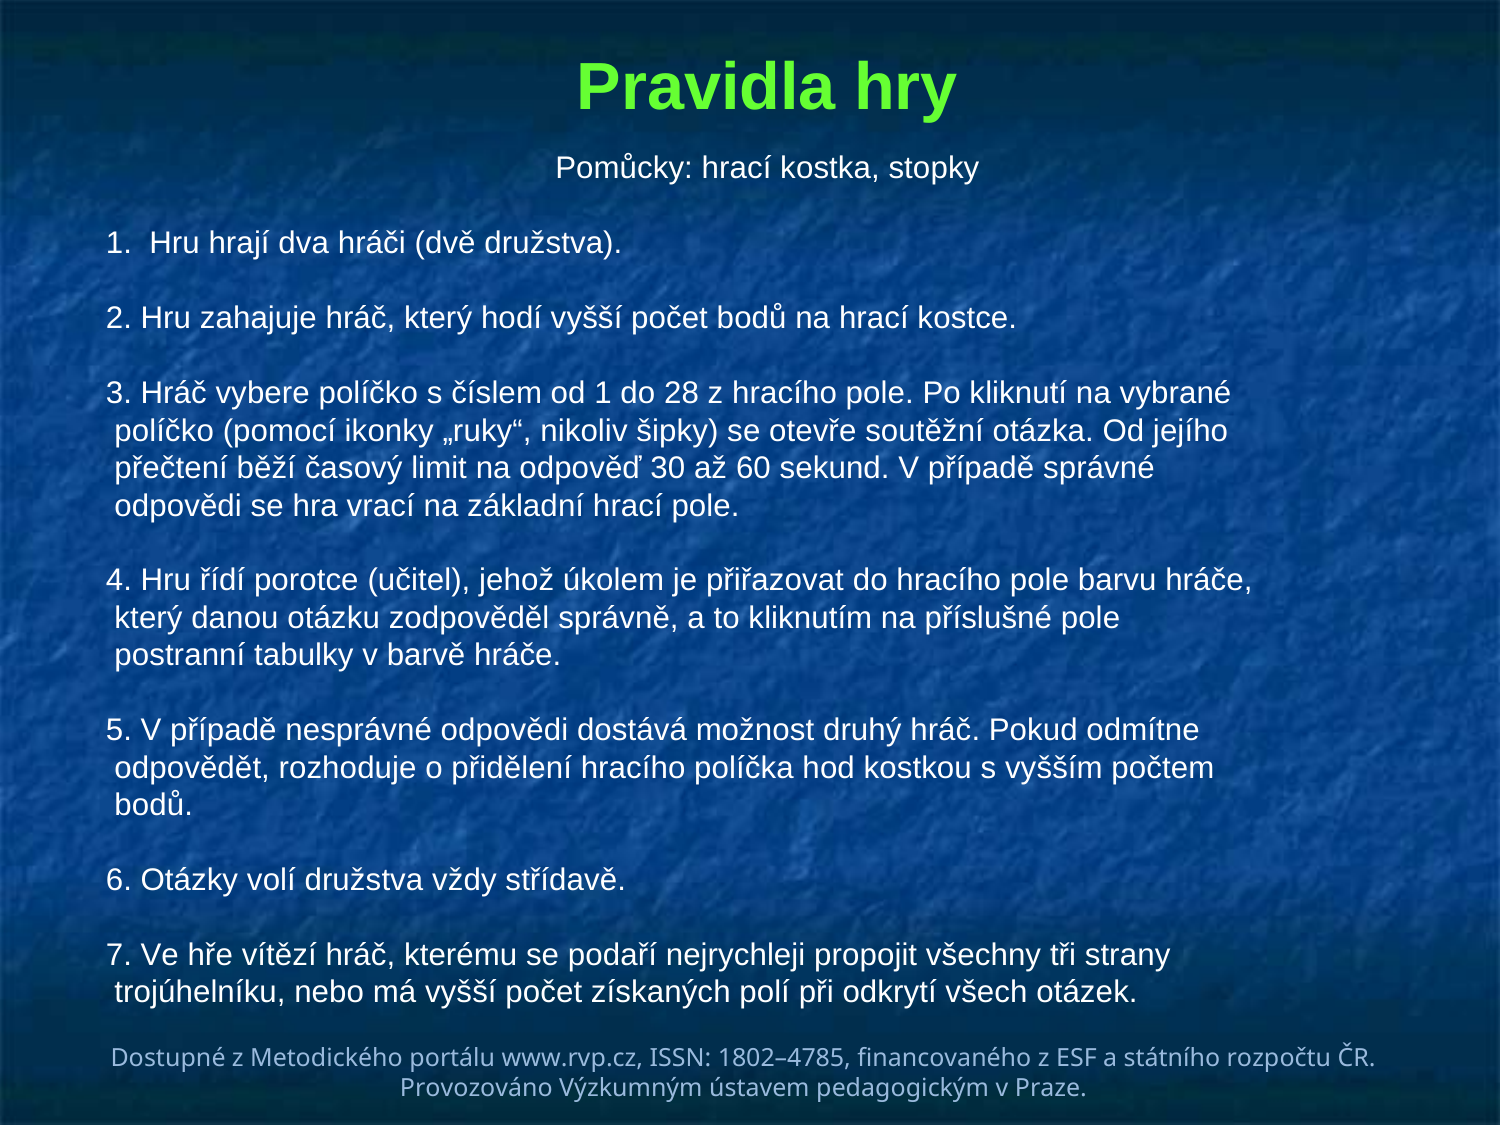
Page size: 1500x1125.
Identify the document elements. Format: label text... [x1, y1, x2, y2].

text_box Dostupné z Metodického portálu www.rvp.cz, ISSN: 1802–4785, financovaného z ESF a státního rozpočtu ČR. Provozováno Výzkumným ústavem pedagogickým v Praze. [35, 1041, 1454, 1102]
picture [0, 0, 1500, 1125]
text_box Pravidla hry Pomůcky: hrací kostka, stopky 1. Hru hrají dva hráči (dvě družstva). 2. Hru zahajuje hráč, který hodí vyšší počet bodů na hrací kostce. 3. Hráč vybere políčko s číslem od 1 do 28 z hracího pole. Po kliknutí na vybrané políčko (pomocí ikonky „ruky“, nikoliv šipky) se otevře soutěžní otázka. Od jejího přečtení běží časový limit na odpověď 30 až 60 sekund. V případě správné odpovědi se hra vrací na základní hrací pole. 4. Hru řídí porotce (učitel), jehož úkolem je přiřazovat do hracího pole barvu hráče, který danou otázku zodpověděl správně, a to kliknutím na příslušné pole postranní tabulky v barvě hráče. 5. V případě nesprávné odpovědi dostává možnost druhý hráč. Pokud odmítne odpovědět, rozhoduje o přidělení hracího políčka hod kostkou s vyšším počtem bodů. 6. Otázky volí družstva vždy střídavě. 7. Ve hře vítězí hráč, kterému se podaří nejrychleji propojit všechny tři strany trojúhelníku, nebo má vyšší počet získaných polí při odkrytí všech otázek. [64, 35, 1471, 1017]
